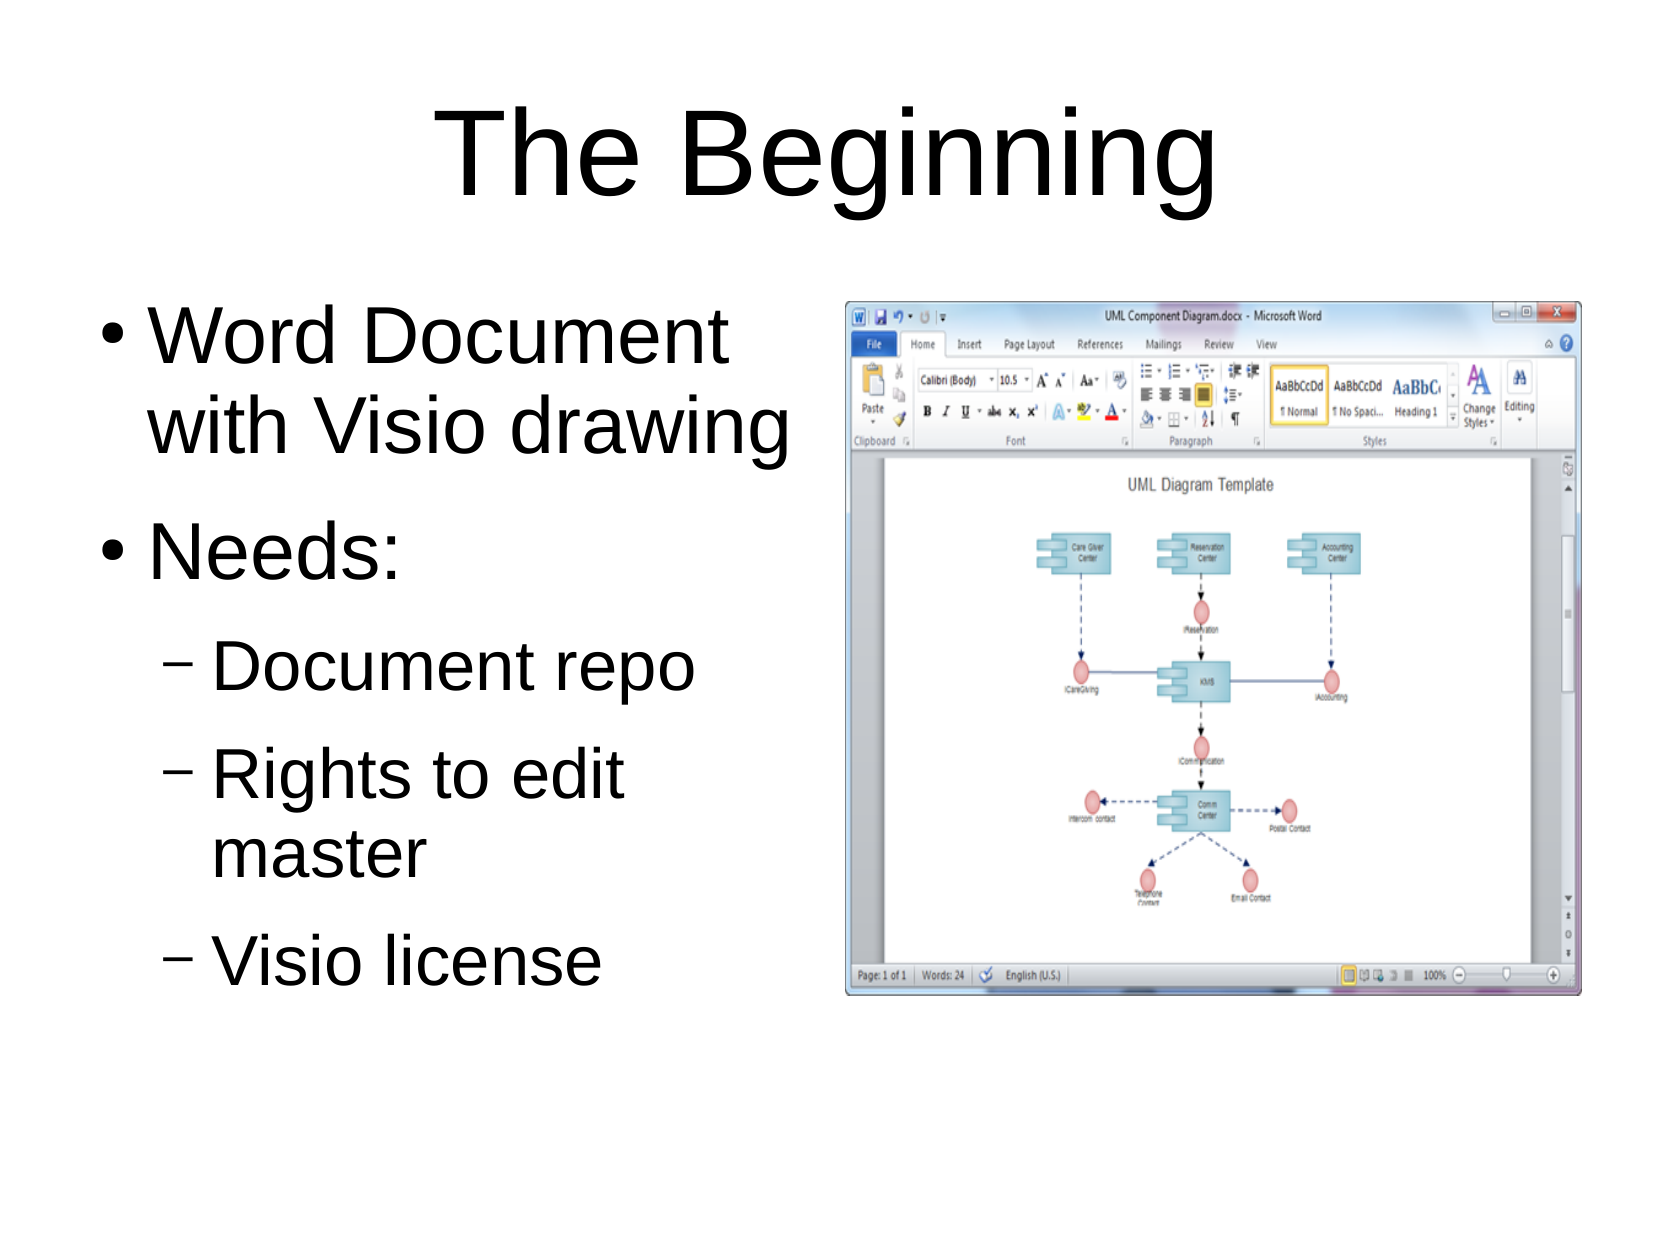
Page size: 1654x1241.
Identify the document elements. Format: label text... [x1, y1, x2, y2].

picture [845, 301, 1582, 997]
title The Beginning [82, 49, 1571, 257]
list Word Document with Visio drawing Needs: Document repo Rights to edit master Visio license [82, 290, 809, 1010]
